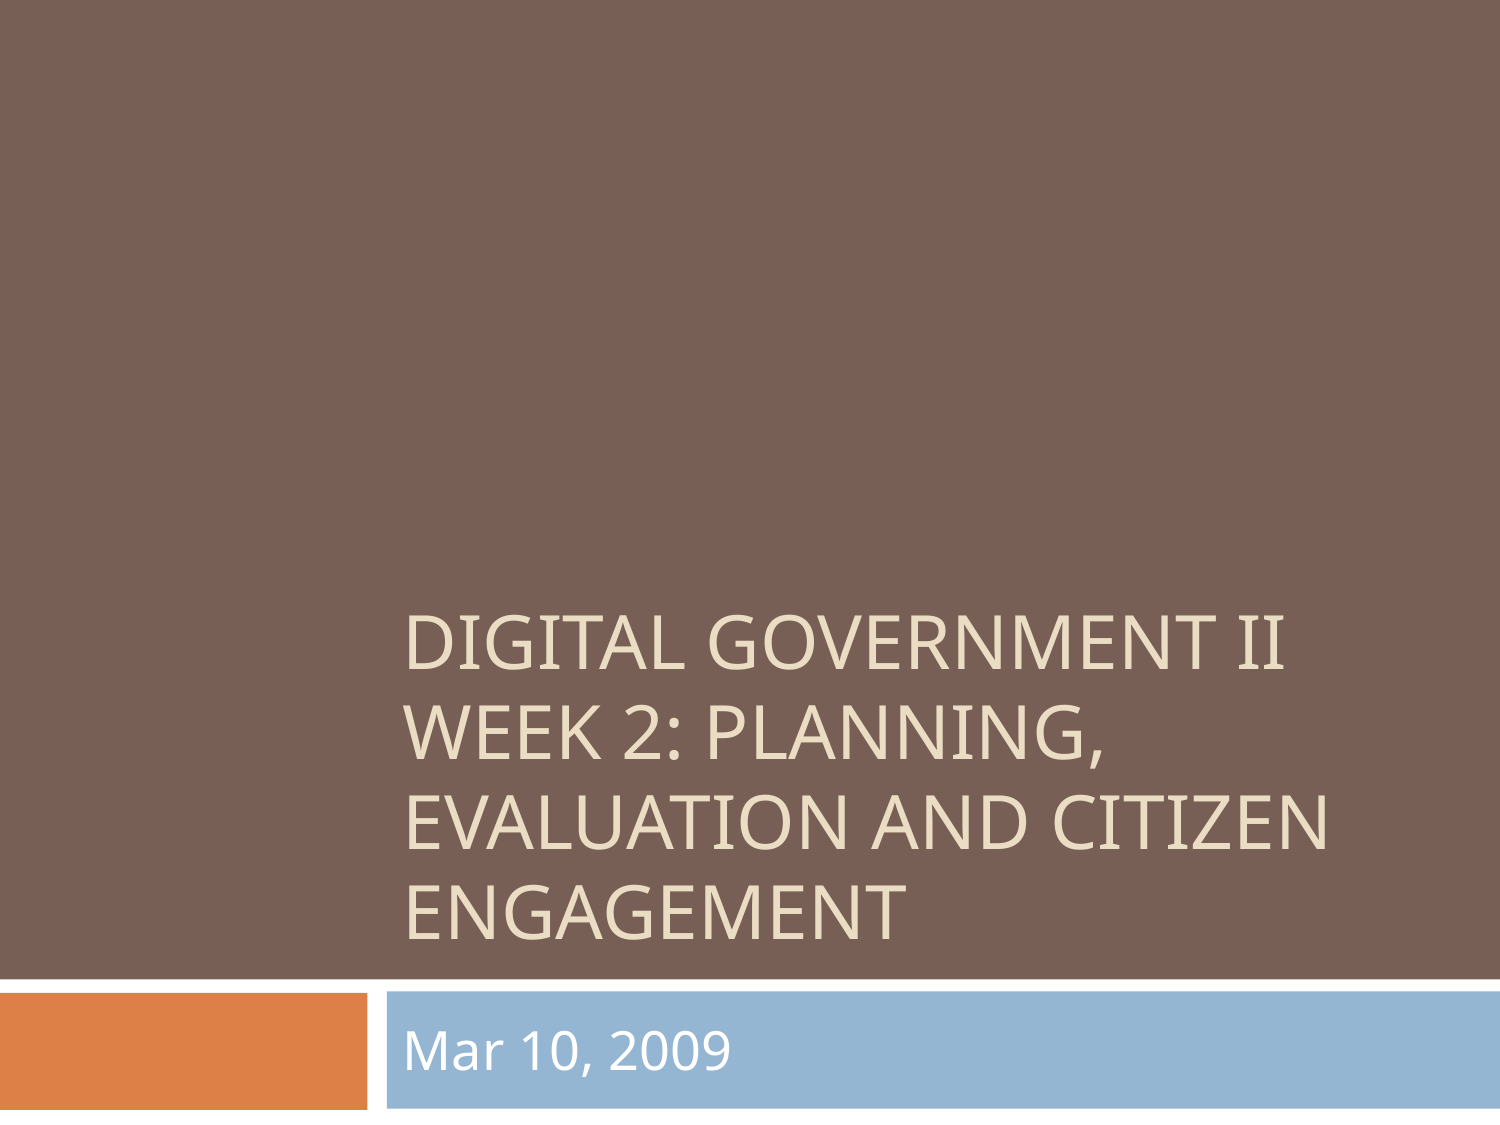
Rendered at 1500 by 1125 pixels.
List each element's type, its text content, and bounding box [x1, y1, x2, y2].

title DIGITAL GOVERNMENT II WEEK 2: PLANNING, EVALUATION AND CITIZEN ENGAGEMENT [387, 587, 1450, 963]
text_box Mar 10, 2009 [387, 992, 1488, 1105]
